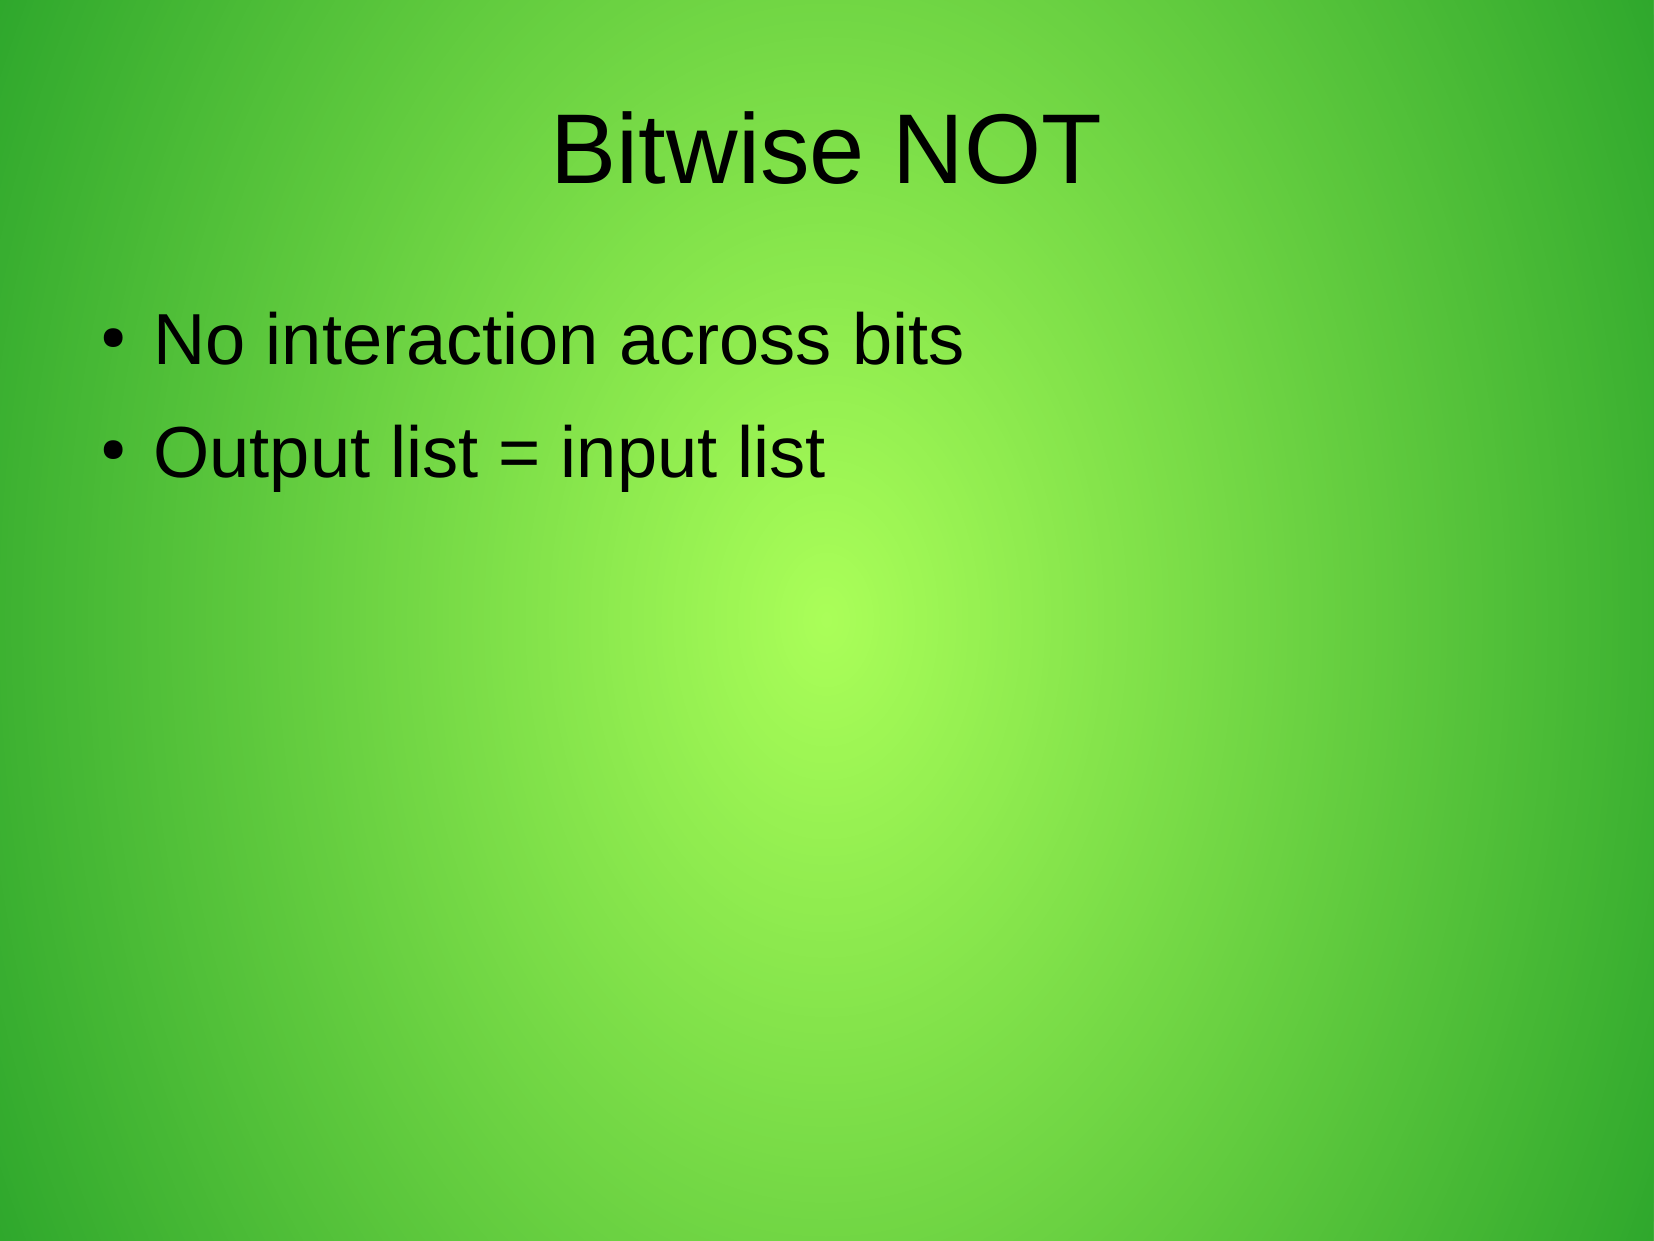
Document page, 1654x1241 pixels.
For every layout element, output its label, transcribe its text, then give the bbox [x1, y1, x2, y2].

list No interaction across bits Output list = input list [82, 299, 1571, 1019]
title Bitwise NOT [82, 47, 1571, 252]
